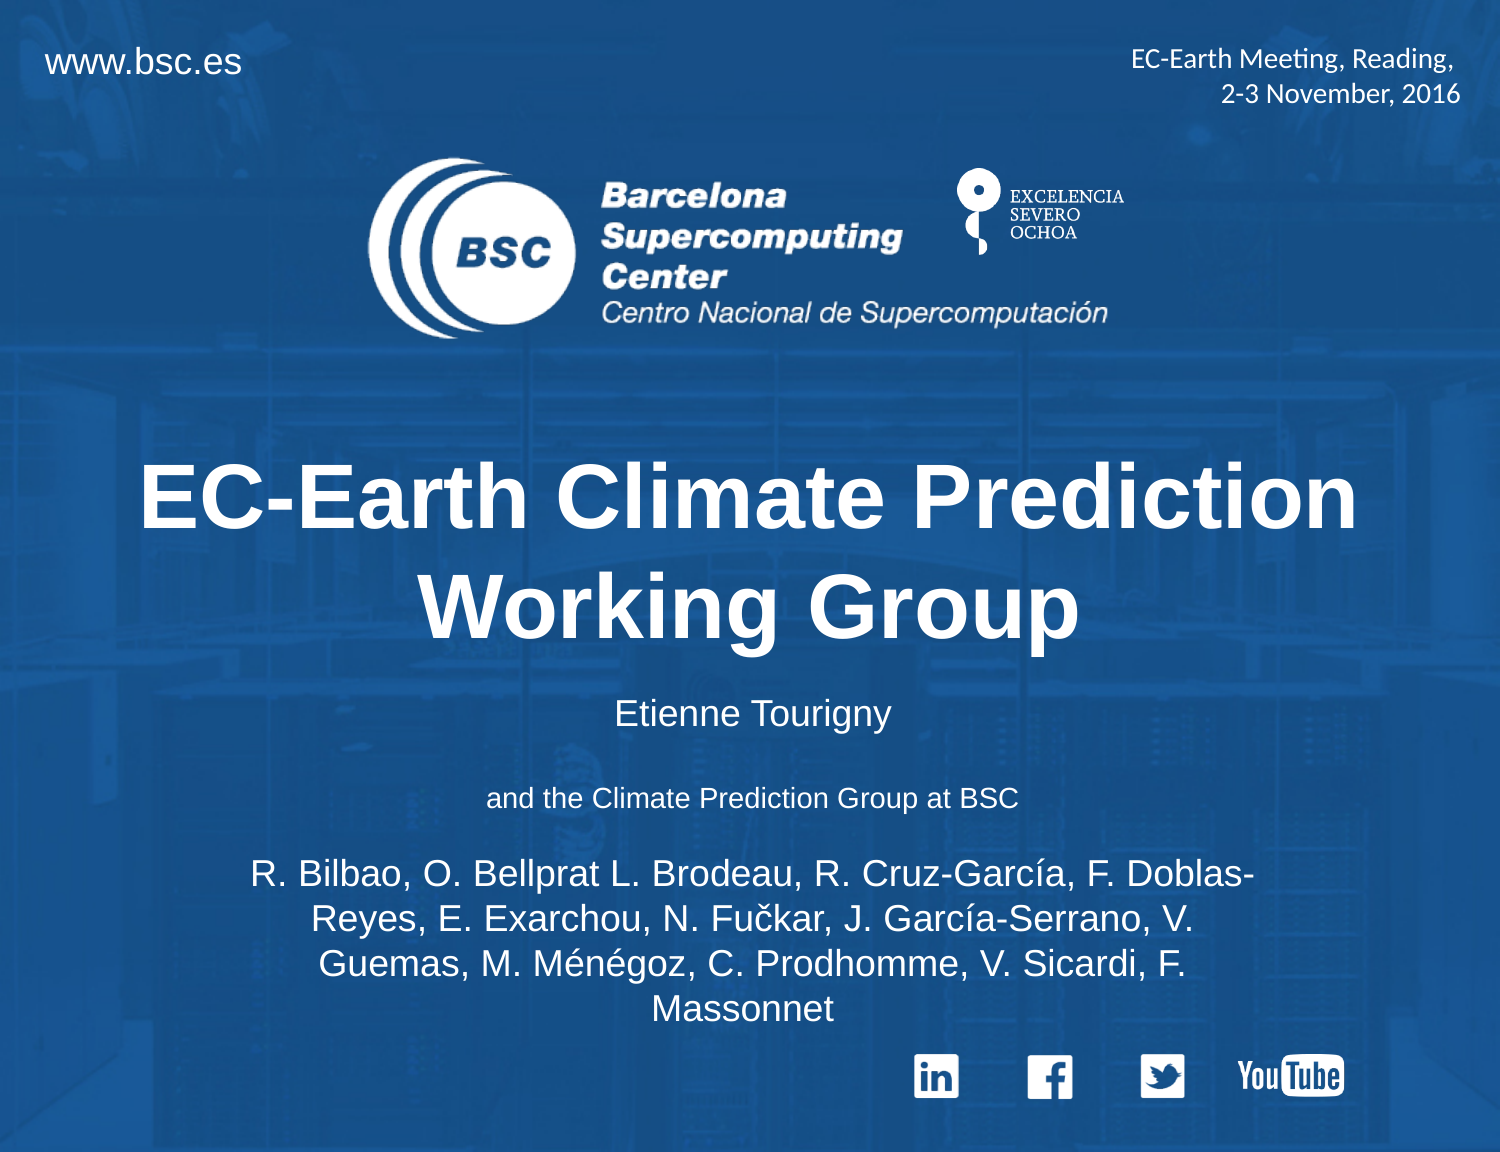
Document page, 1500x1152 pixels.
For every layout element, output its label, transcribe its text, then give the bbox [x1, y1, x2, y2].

picture [0, 0, 1500, 1152]
text_box EC-Earth Climate Prediction Working Group [112, 423, 1388, 671]
text_box Etienne Tourigny and the Climate Prediction Group at BSC R. Bilbao, O. Bellprat L. Brodeau, R. Cruz-García, F. Doblas-Reyes, E. Exarchou, N. Fučkar, J. García-Serrano, V. Guemas, M. Ménégoz, C. Prodhomme, V. Sicardi, F. Massonnet [221, 682, 1285, 765]
text_box EC-Earth Meeting, Reading, 2-3 November, 2016 [1074, 32, 1476, 101]
